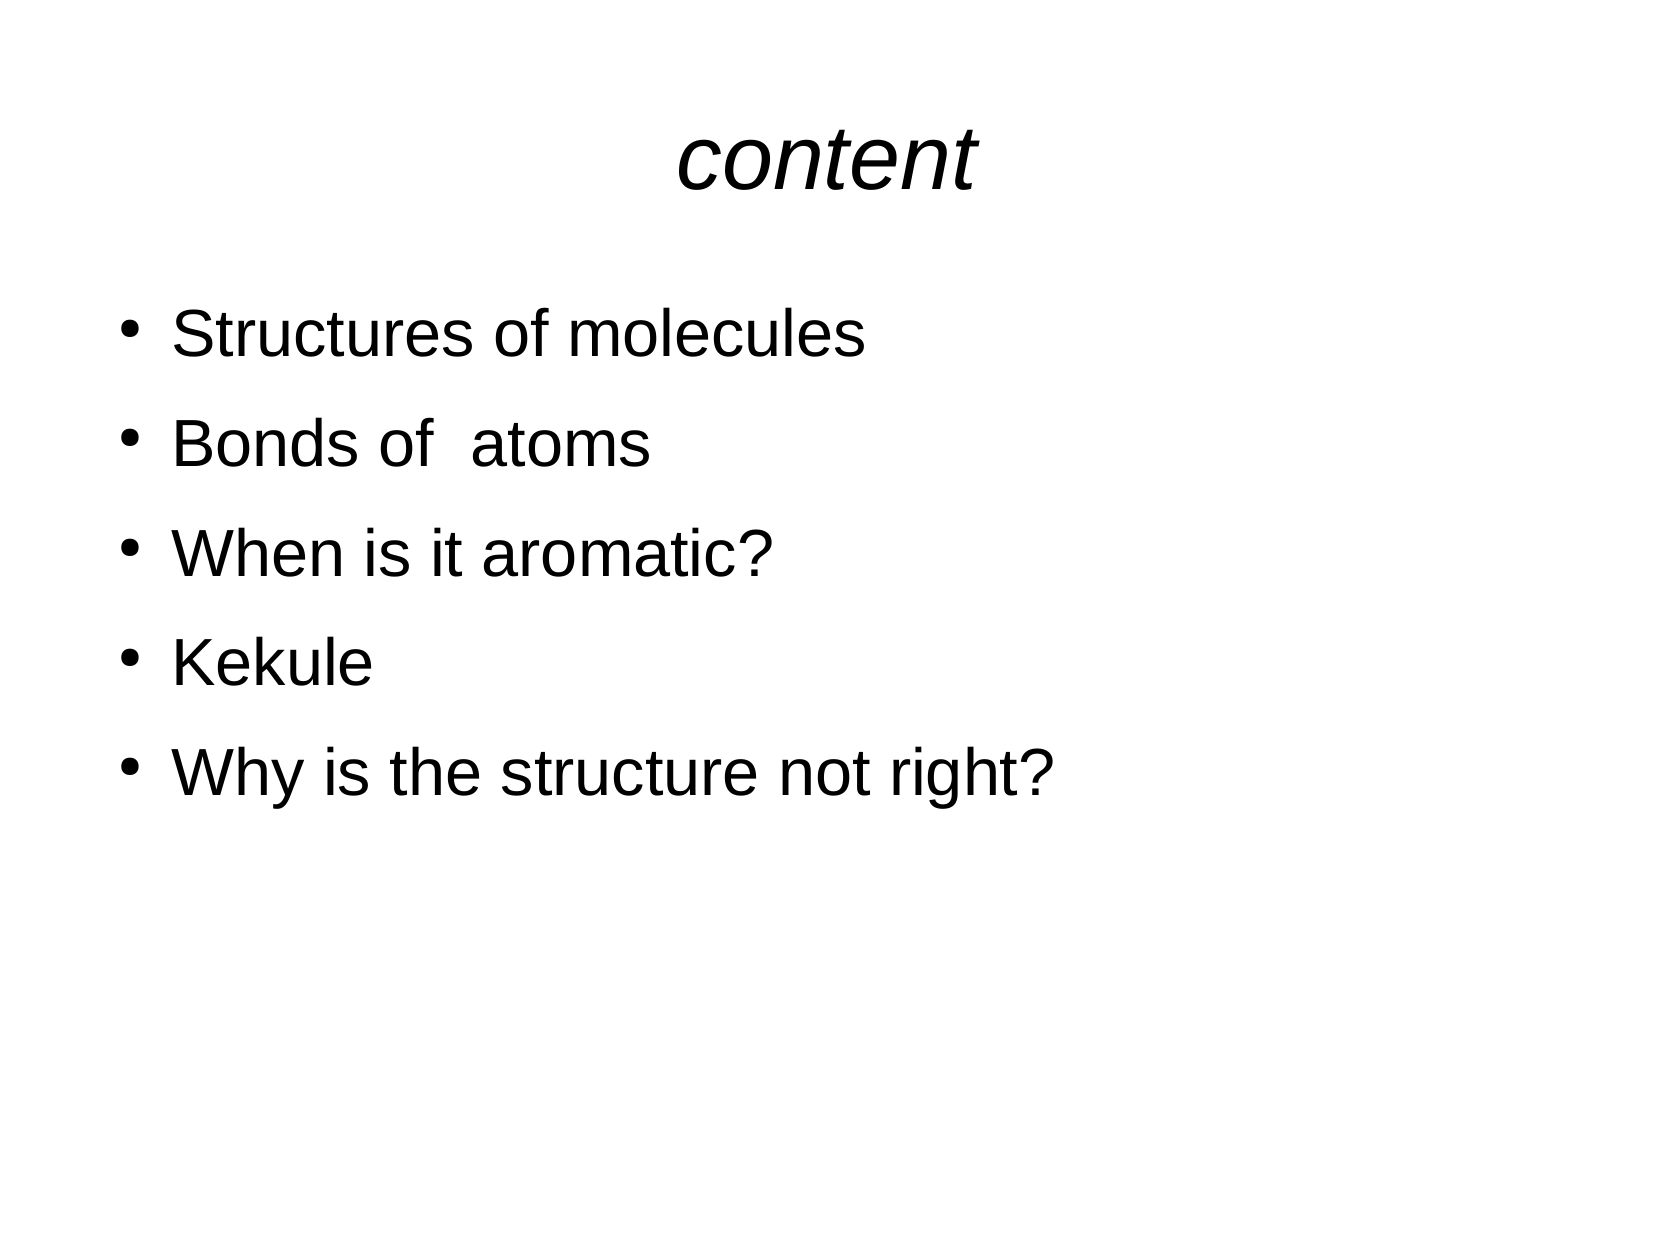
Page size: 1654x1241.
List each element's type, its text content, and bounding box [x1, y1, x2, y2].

title content [82, 49, 1571, 257]
list Structures of molecules Bonds of atoms When is it aromatic? Kekule Why is the structure not right? [82, 290, 1571, 1109]
